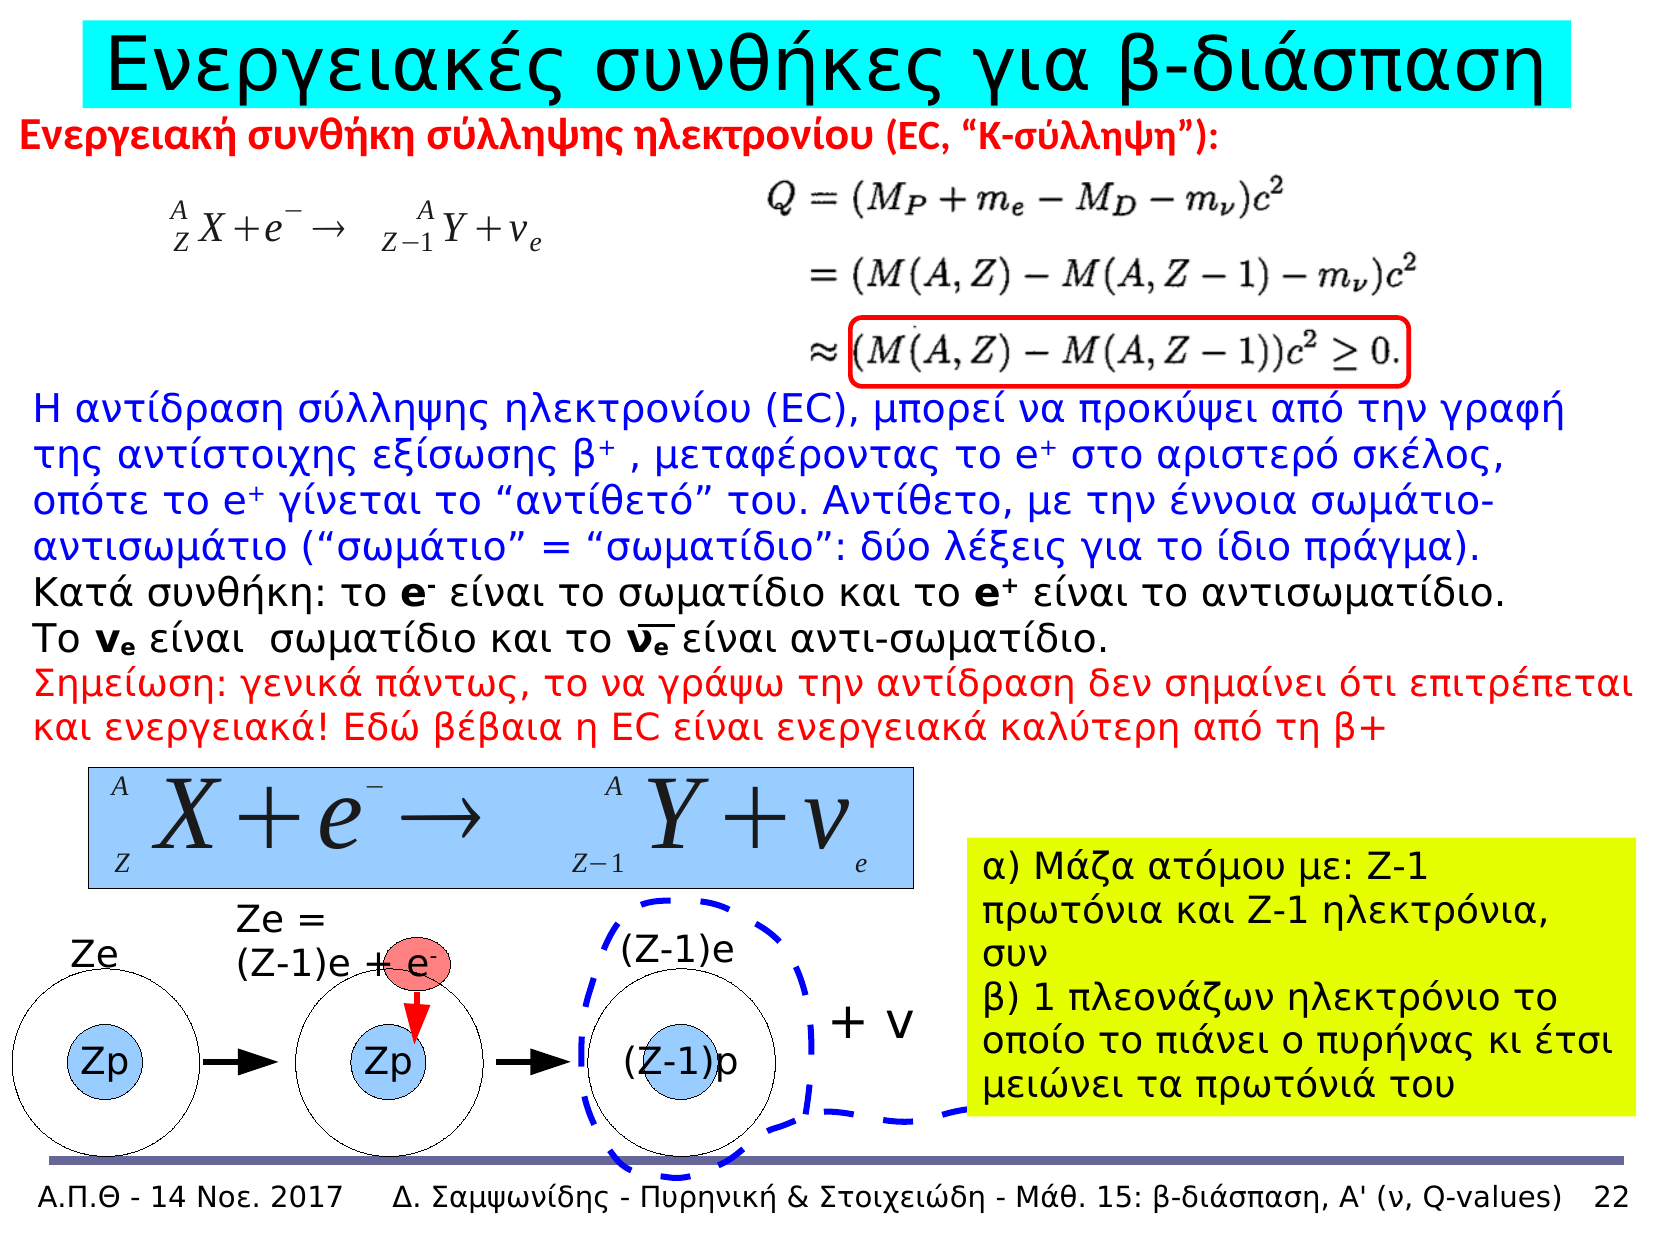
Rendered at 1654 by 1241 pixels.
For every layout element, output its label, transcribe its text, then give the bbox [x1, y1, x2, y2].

text_box Ze [55, 925, 206, 985]
text_box α) Μάζα ατόμου με: Ζ-1 πρωτόνια και Ζ-1 ηλεκτρόνια, συν β) 1 πλεονάζων ηλεκτρόνιο το οποίο το πιάνει ο πυρήνας κι έτσι μειώνει τα πρωτόνιά του [967, 837, 1637, 1117]
text_box + v [781, 984, 965, 1068]
text_box Ze = (Ζ-1)e + e- [220, 890, 562, 995]
text_box Zp [350, 1024, 426, 1100]
text_box (Z-1)p [644, 1024, 718, 1100]
text_box Zp [67, 1024, 143, 1100]
text_box (Z-1)p [643, 1050, 655, 1065]
text_box Η αντίδραση σύλληψης ηλεκτρονίου (EC), μπορεί να προκύψει από την γραφή της αντίστοιχης εξίσωσης β+ , μεταφέροντας το e+ στο αριστερό σκέλος, οπότε το e+ γίνεται το “αντίθετό” του. Αντίθετο, με την έννοια σωμάτιο-αντισωμάτιο (“σωμάτιο” = “σωματίδιο”: δύο λέξεις για το ίδιο πράγμα). Κατά συνθήκη: το e- είναι το σωματίδιο και το e+ είναι το αντισωματίδιο. Το ve είναι σωματίδιο και το νe είναι αντι-σωματίδιο. Σημείωση: γενικά πάντως, το να γράψω την αντίδραση δεν σημαίνει ότι επιτρέπεται και ενεργειακά! Εδώ βέβαια η EC είναι ενεργειακά καλύτερη από τη β+ [17, 378, 1654, 775]
chart [157, 195, 557, 259]
chart [98, 739, 884, 888]
text_box Ενεργειακή συνθήκη σύλληψης ηλεκτρονίου (EC, “K-σύλληψη”): [4, 96, 1651, 167]
picture [755, 172, 1438, 378]
picture [853, 320, 1406, 378]
title Ενεργειακές συνθήκες για β-διάσπαση [82, 20, 1571, 96]
text_box [88, 775, 914, 889]
text_box (Z-1)e [604, 919, 755, 979]
